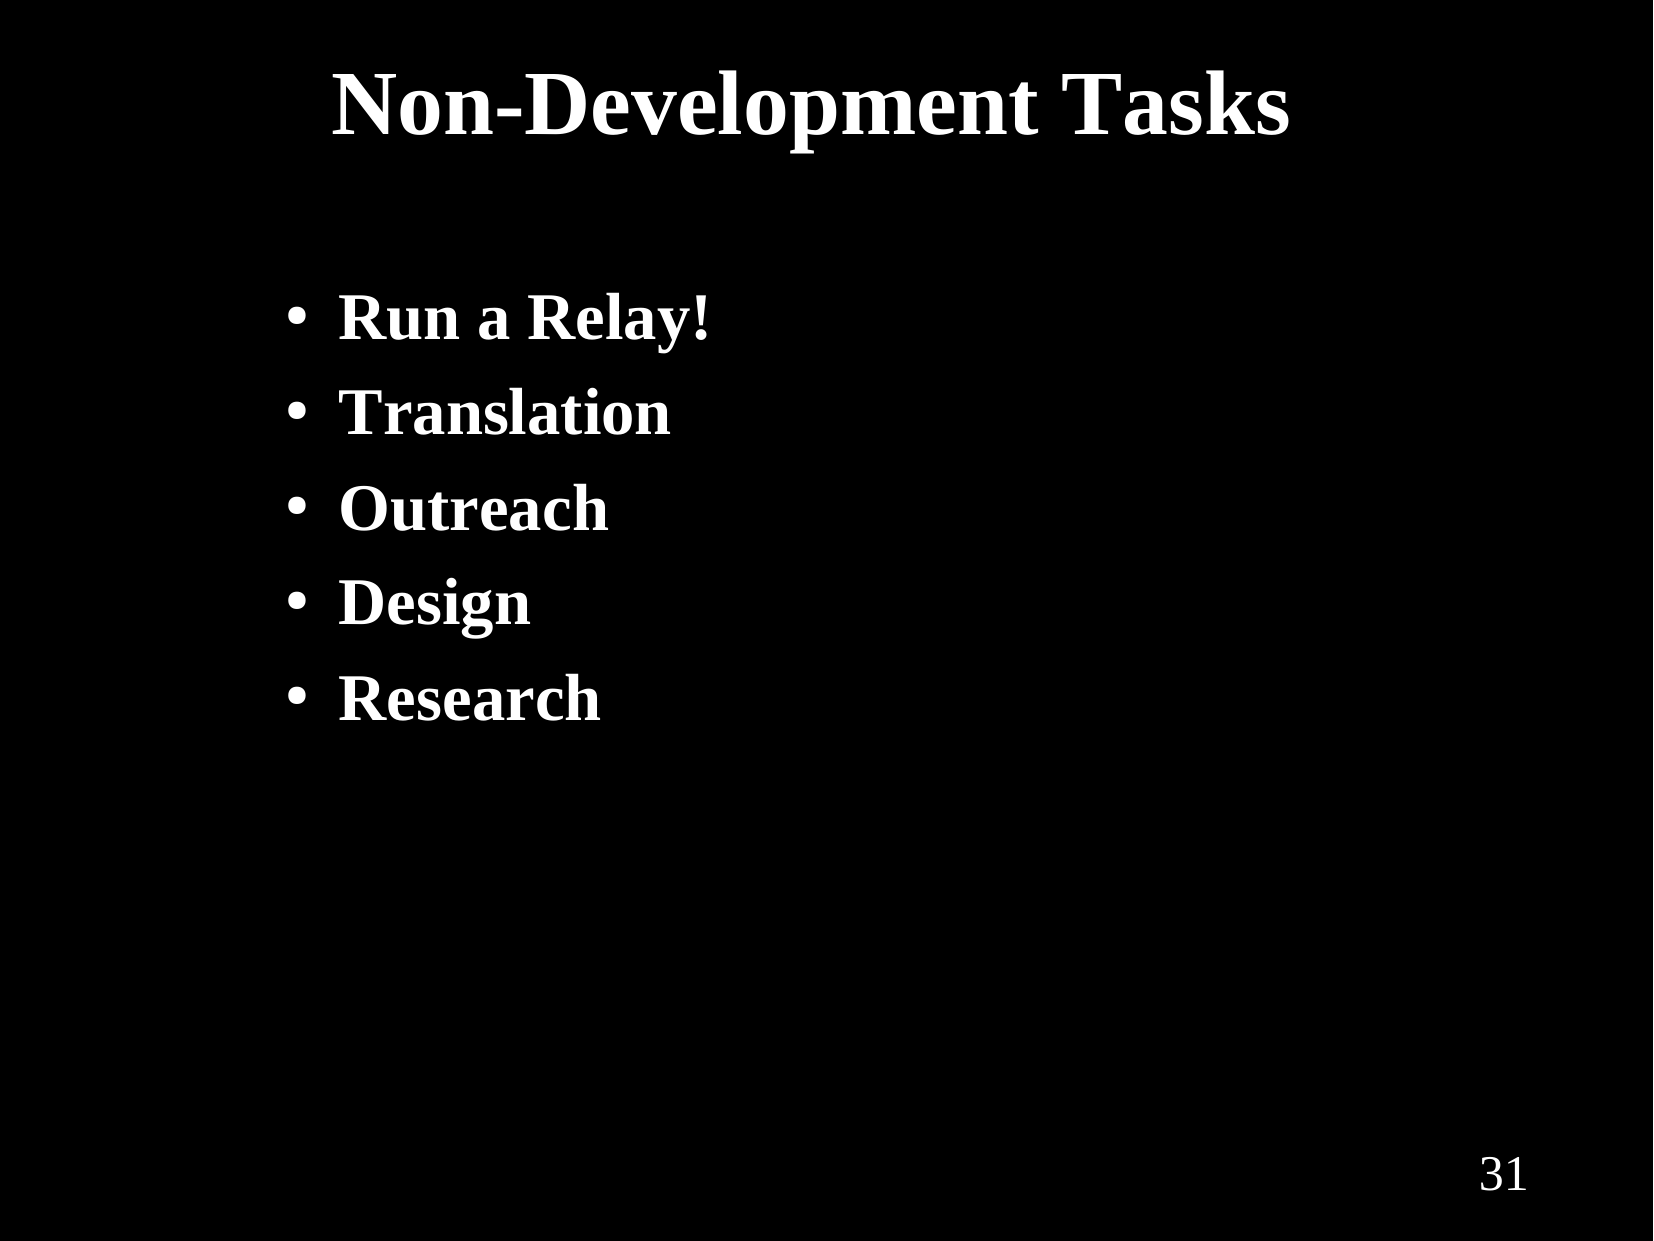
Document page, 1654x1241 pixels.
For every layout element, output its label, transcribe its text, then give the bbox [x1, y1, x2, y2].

list Run a Relay! Translation Outreach Design Research [267, 280, 1465, 735]
title Non-Development Tasks [105, 0, 1518, 208]
